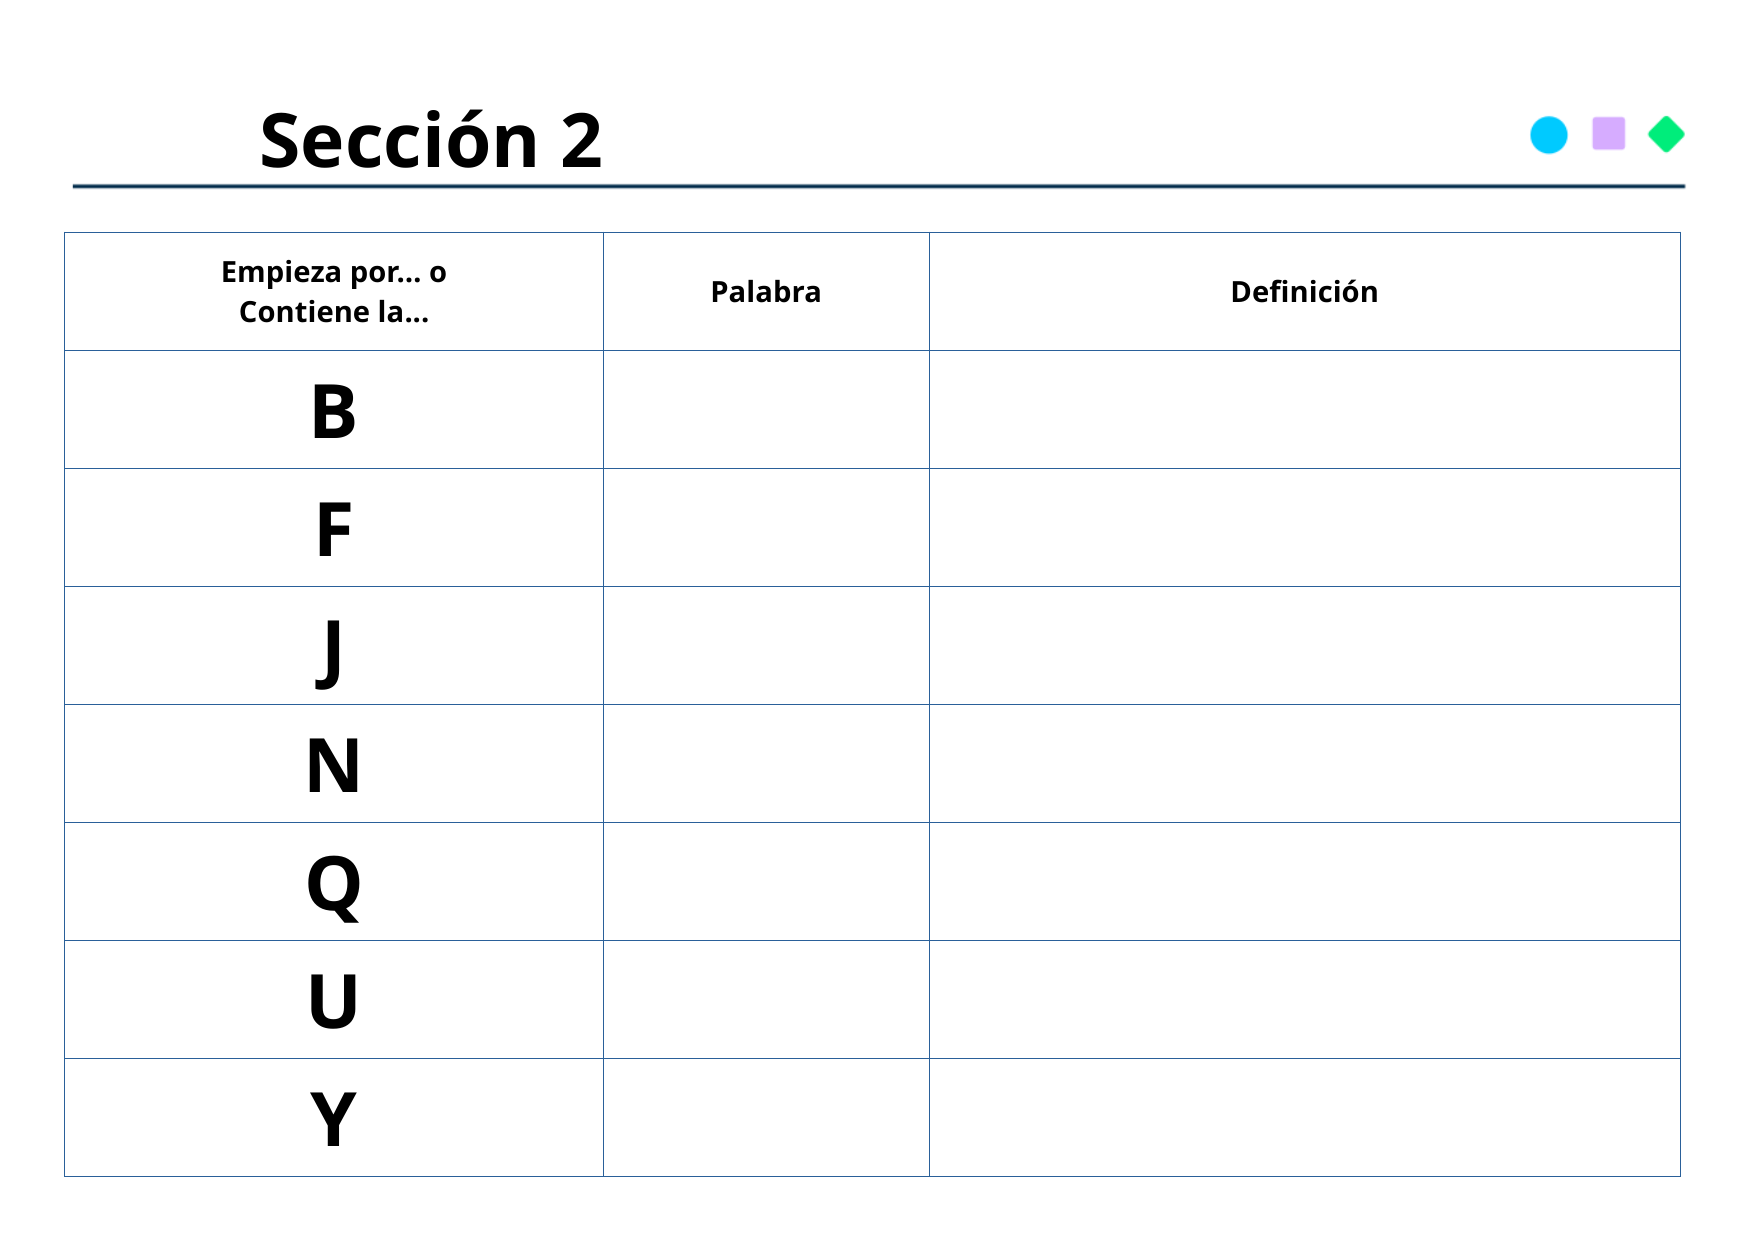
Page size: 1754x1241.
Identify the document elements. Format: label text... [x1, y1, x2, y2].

table_cell [604, 823, 929, 940]
table_cell [604, 705, 929, 822]
table_cell J [65, 587, 603, 704]
table_cell [930, 351, 1680, 468]
table_cell U [65, 941, 603, 1058]
table_cell B [65, 351, 603, 468]
table_cell [930, 587, 1680, 704]
table_cell [930, 469, 1680, 586]
table_cell [604, 469, 929, 586]
table_cell [930, 941, 1680, 1058]
table_cell Q [65, 823, 603, 940]
title Sección 2 [54, 64, 809, 213]
table_cell N [65, 705, 603, 822]
table_cell [604, 351, 929, 468]
table_cell [604, 587, 929, 704]
table_header Empieza por… o Contiene la... [65, 233, 603, 350]
table_cell [930, 705, 1680, 822]
table_cell [930, 1059, 1680, 1176]
table_cell [930, 823, 1680, 940]
table_cell F [65, 469, 603, 586]
table_cell [604, 941, 929, 1058]
table_header Definición [930, 233, 1680, 350]
table_header Palabra [604, 233, 929, 350]
table_cell [604, 1059, 929, 1176]
table_cell Y [65, 1059, 603, 1176]
picture [809, 88, 1695, 211]
